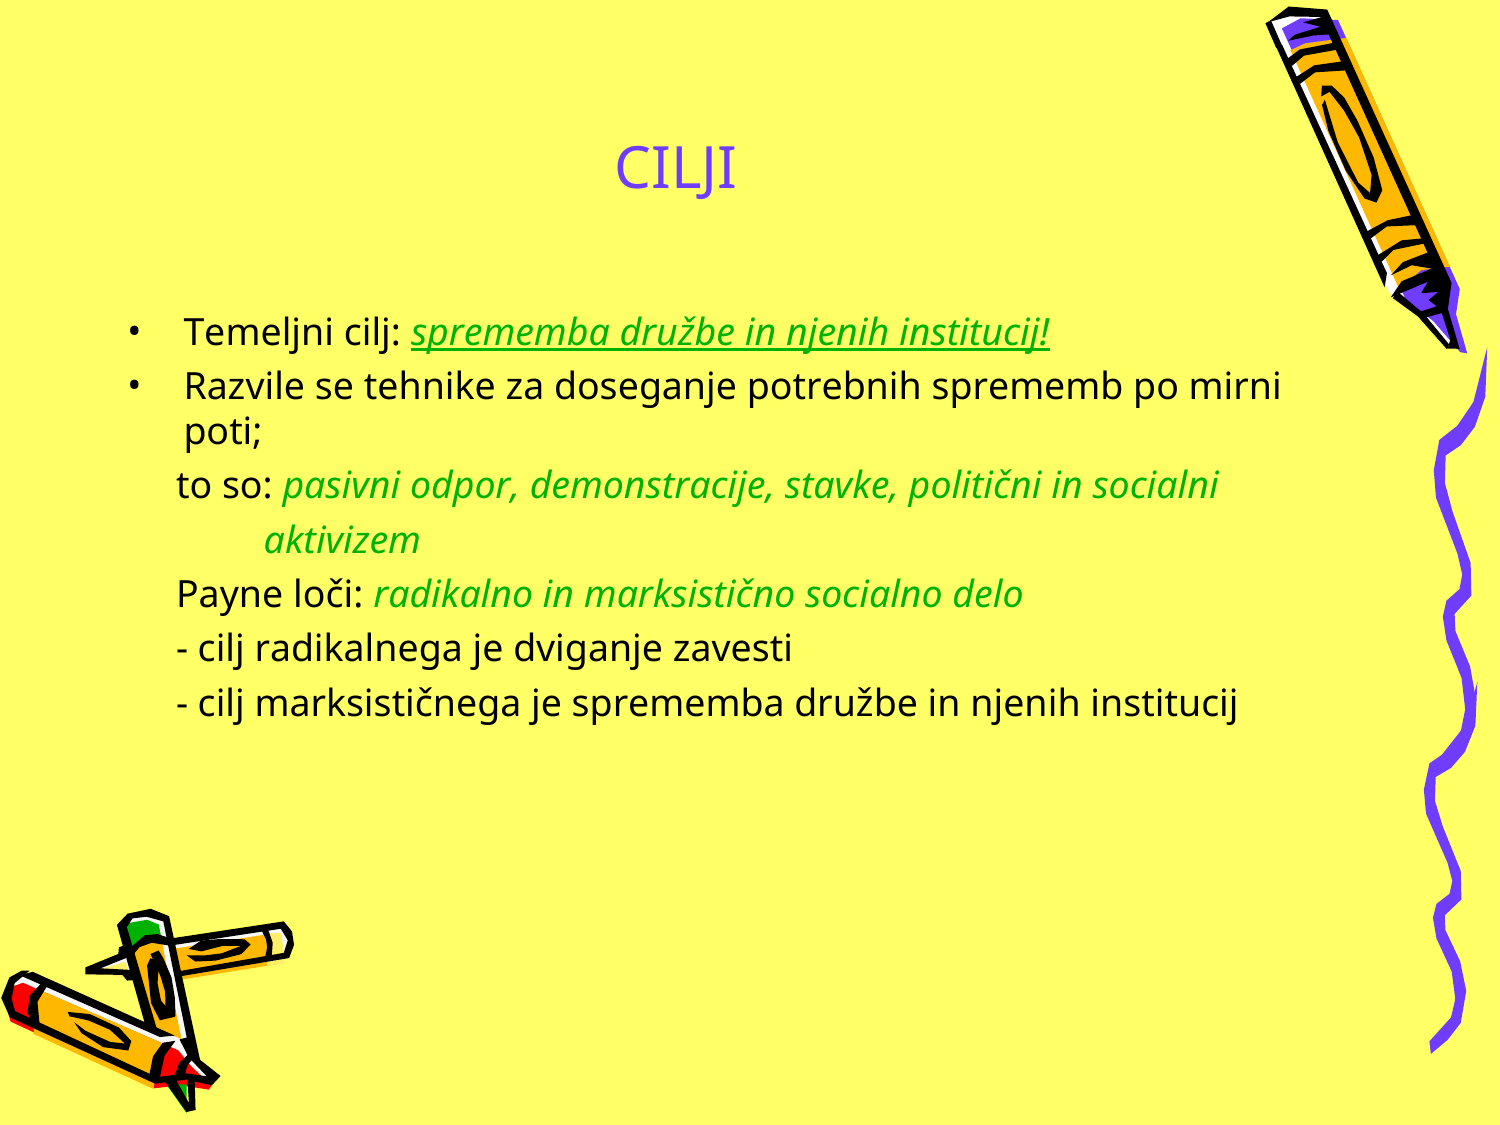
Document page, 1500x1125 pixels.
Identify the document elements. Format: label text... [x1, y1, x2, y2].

list Temeljni cilj: sprememba družbe in njenih institucij! Razvile se tehnike za doseganje potrebnih sprememb po mirni poti; to so: pasivni odpor, demonstracije, stavke, politični in socialni aktivizem Payne loči: radikalno in marksistično socialno delo - cilj radikalnega je dviganje zavesti - cilj marksističnega je sprememba družbe in njenih institucij [112, 299, 1375, 901]
title CILJI [112, 24, 1240, 209]
